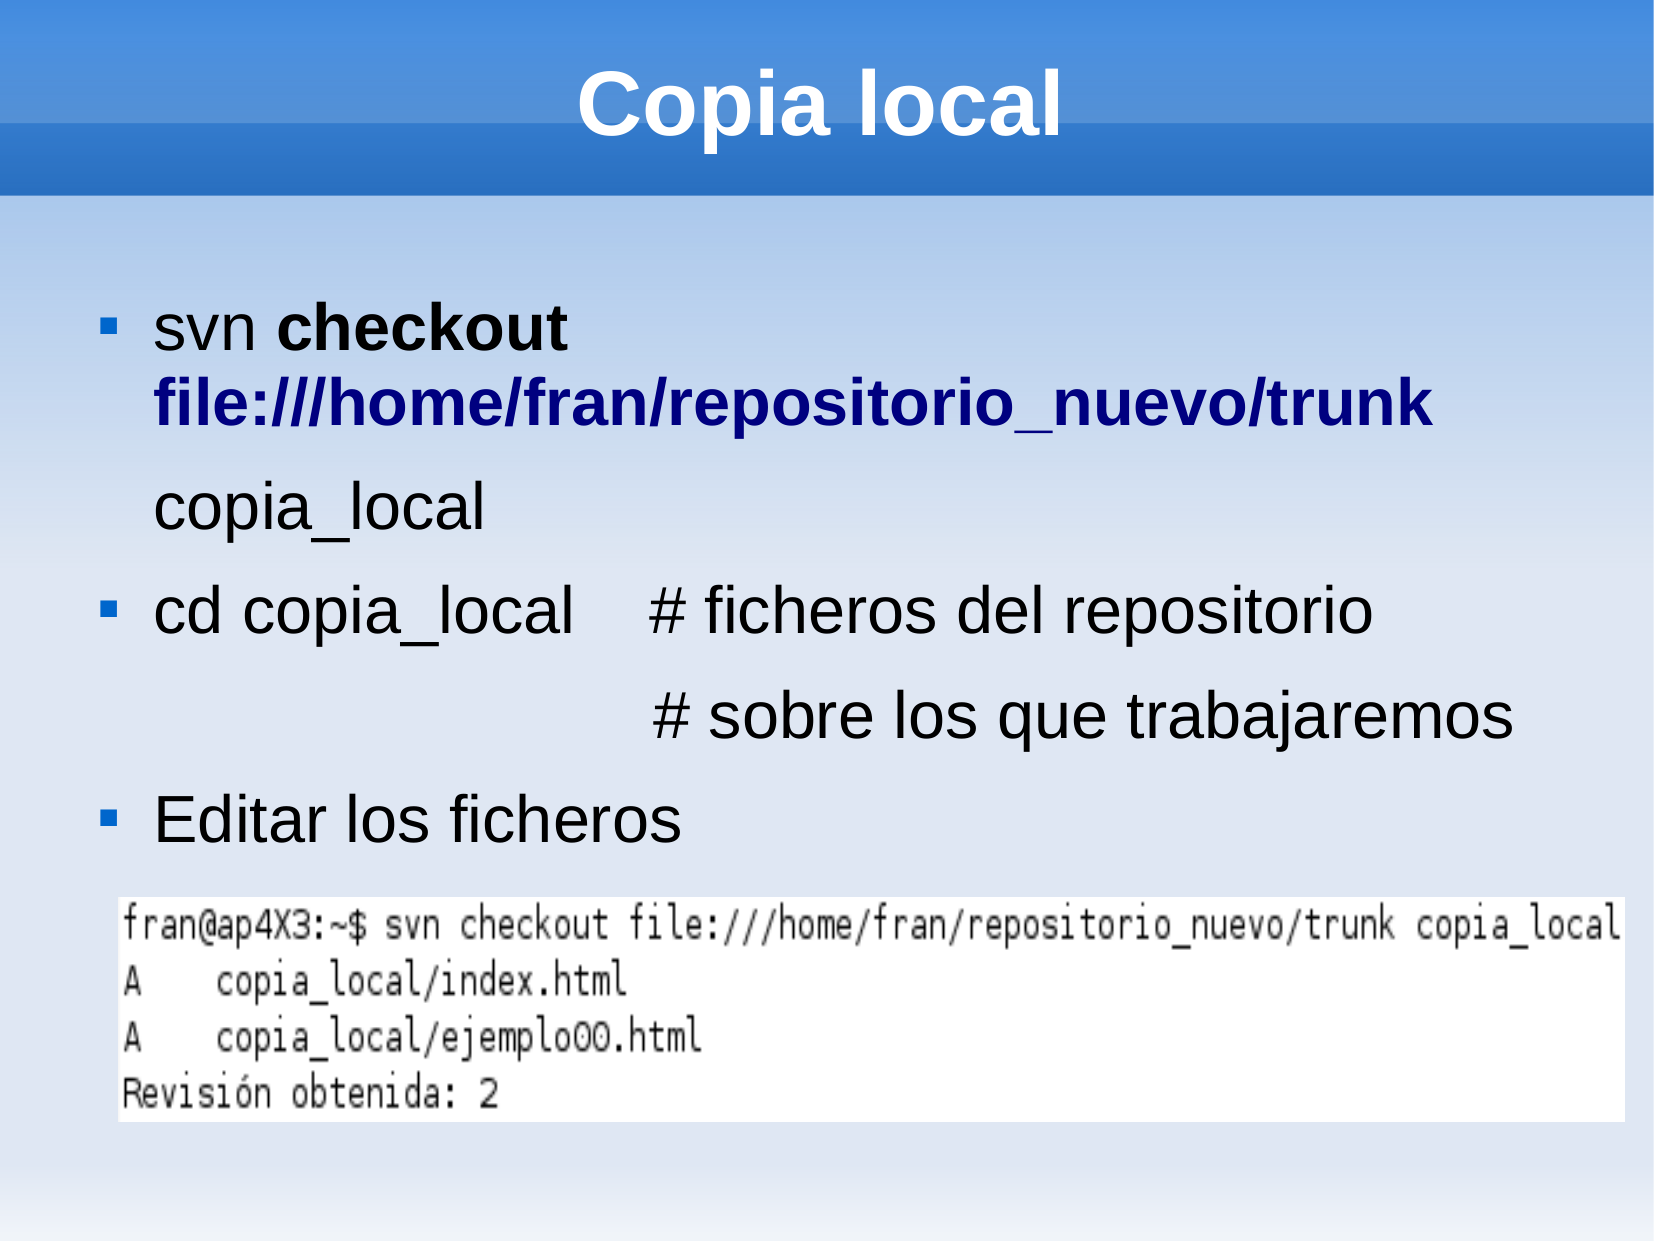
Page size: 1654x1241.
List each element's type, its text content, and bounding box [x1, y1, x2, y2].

list svn checkout file:///home/fran/repositorio_nuevo/trunk copia_local cd copia_local # ficheros del repositorio # sobre los que trabajaremos Editar los ficheros [82, 290, 1571, 1094]
title Copia local [76, 7, 1565, 200]
picture [0, 0, 1654, 1241]
